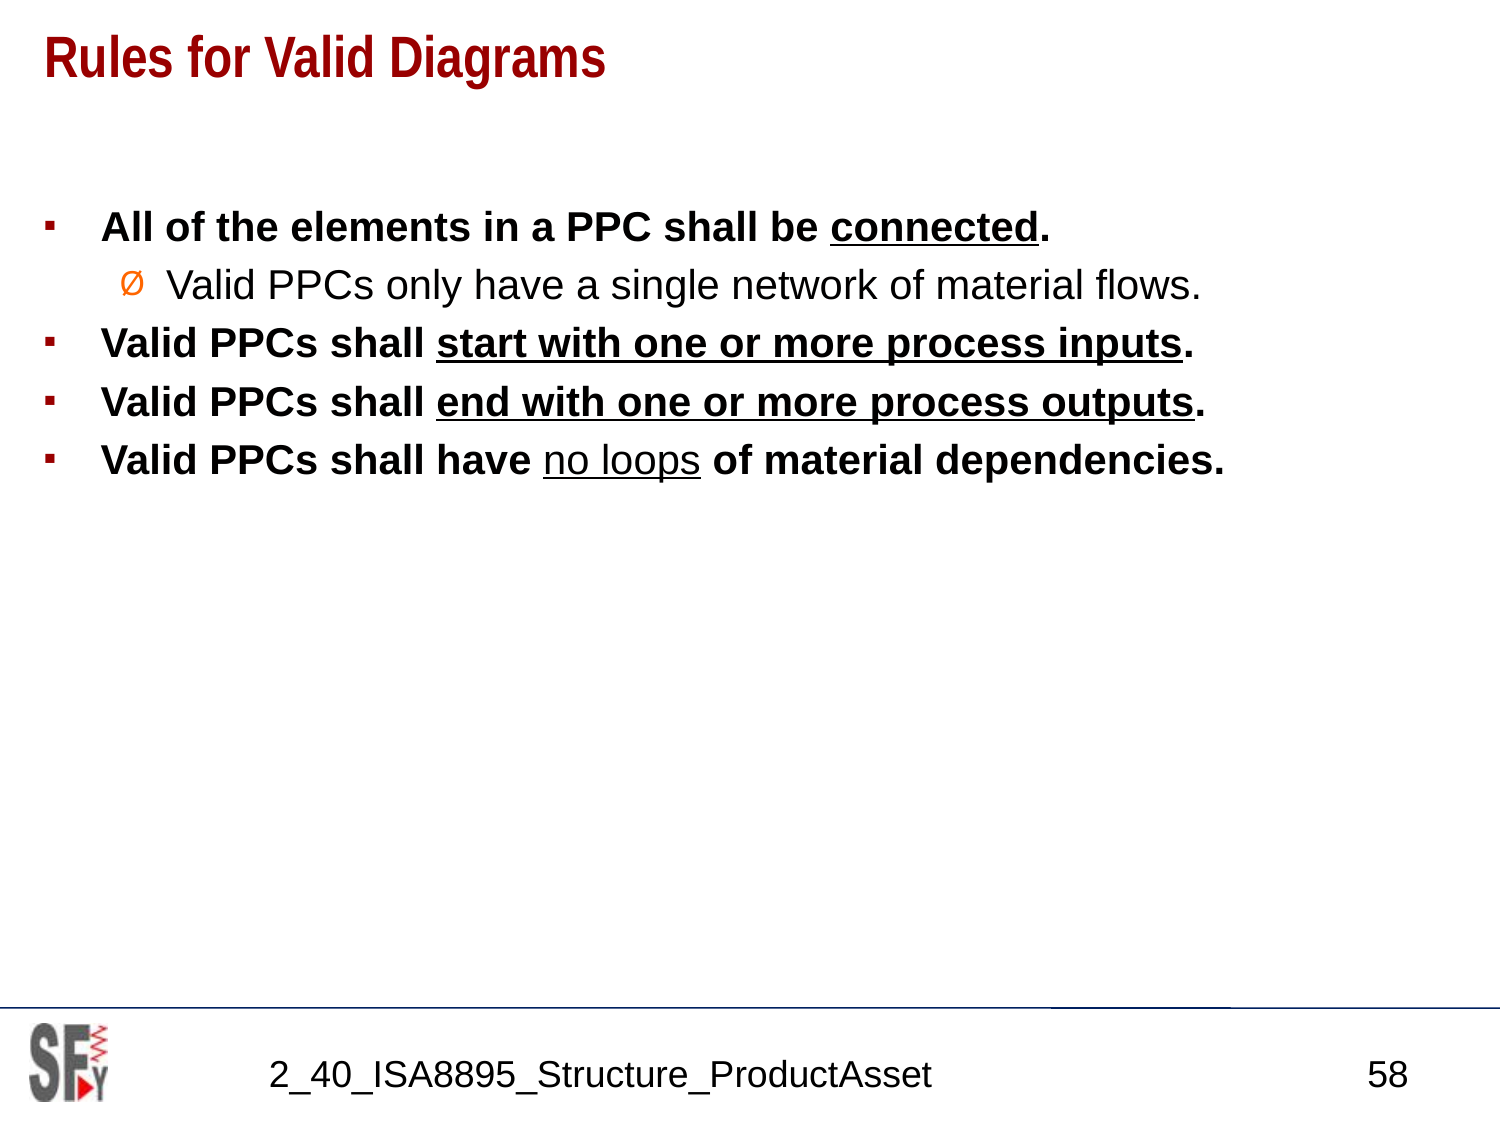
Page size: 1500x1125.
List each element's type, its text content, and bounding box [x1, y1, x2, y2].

picture [29, 1023, 108, 1102]
slide_number <numéro> [1352, 1034, 1490, 1103]
list All of the elements in a PPC shall be connected. Valid PPCs only have a single network of material flows. Valid PPCs shall start with one or more process inputs. Valid PPCs shall end with one or more process outputs. Valid PPCs shall have no loops of material dependencies. [29, 184, 1471, 988]
footer 2_40_ISA8895_Structure_ProductAsset [253, 1034, 1336, 1103]
title Rules for Valid Diagrams [29, 12, 1471, 138]
